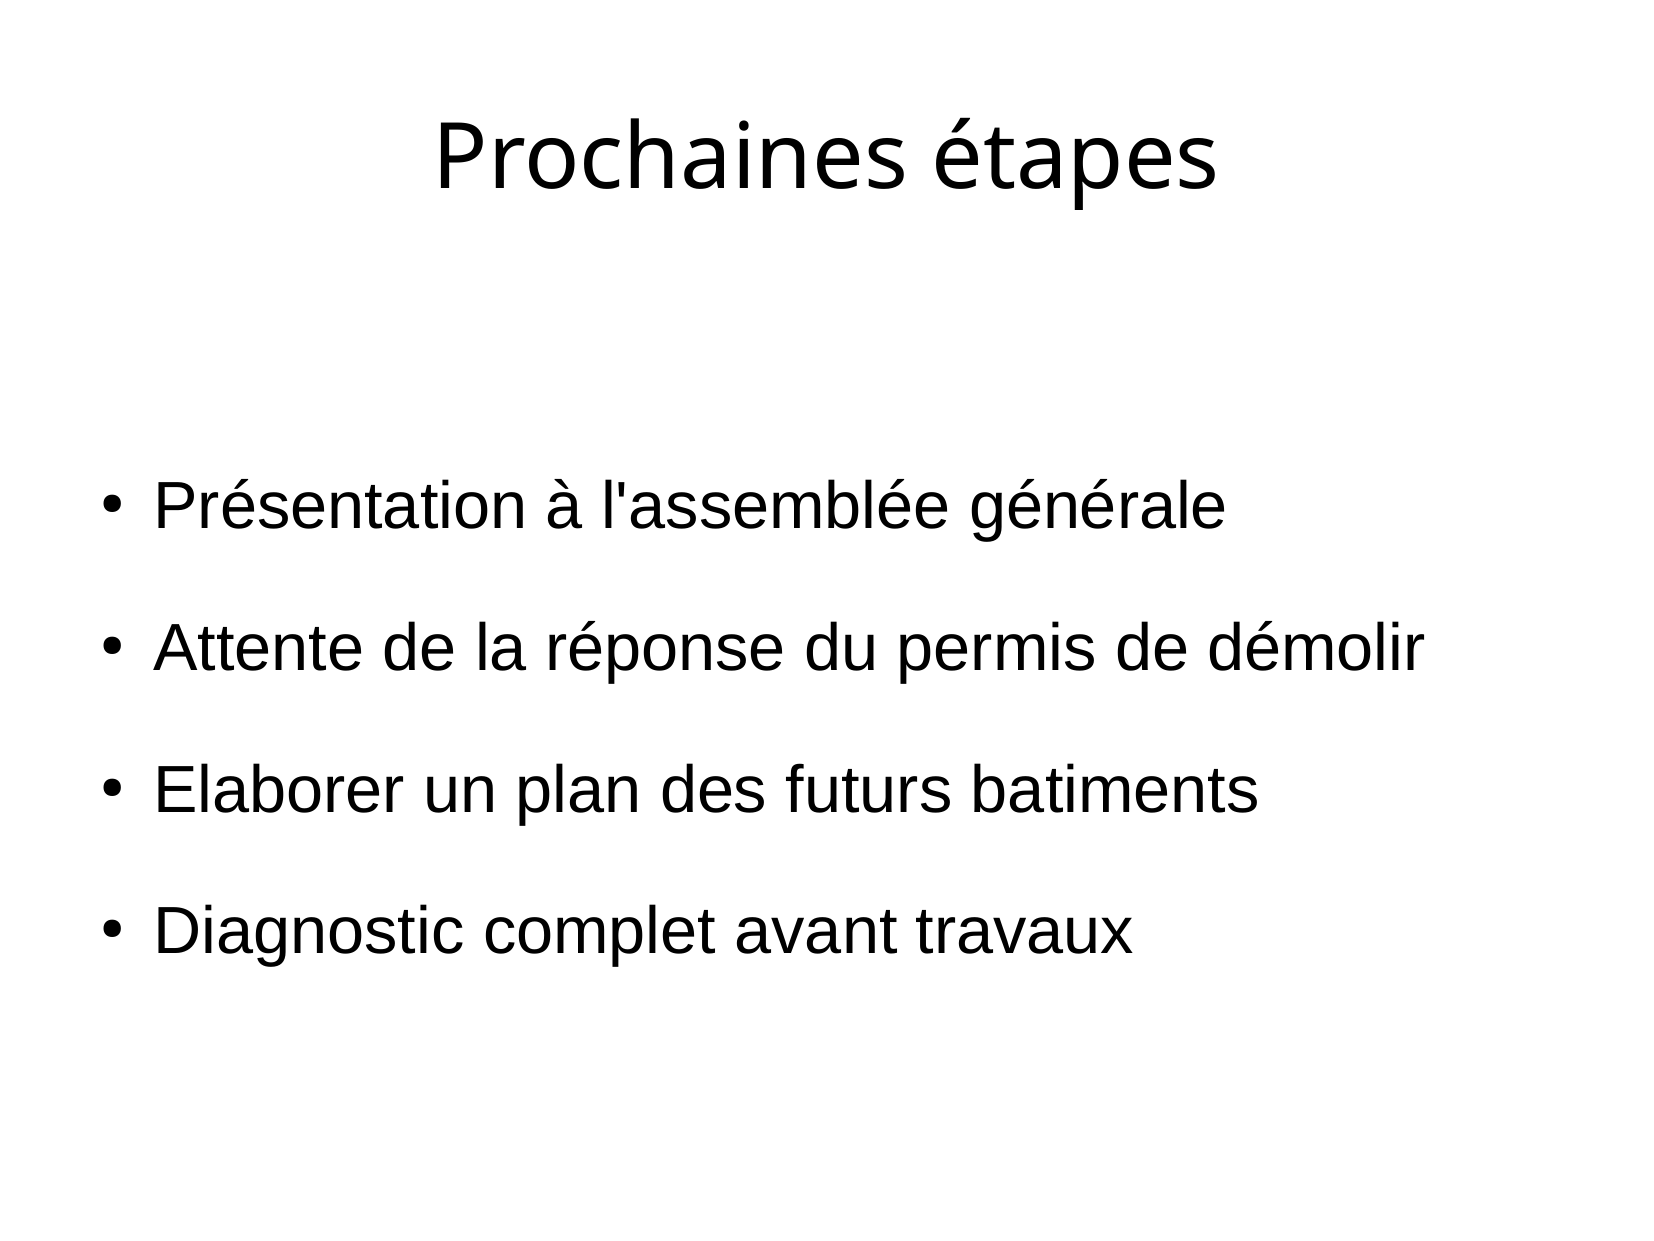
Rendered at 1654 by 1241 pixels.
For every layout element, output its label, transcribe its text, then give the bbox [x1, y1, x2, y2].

title Prochaines étapes [82, 49, 1571, 257]
list Présentation à l'assemblée générale Attente de la réponse du permis de démolir Elaborer un plan des futurs batiments Diagnostic complet avant travaux [82, 290, 1571, 1109]
